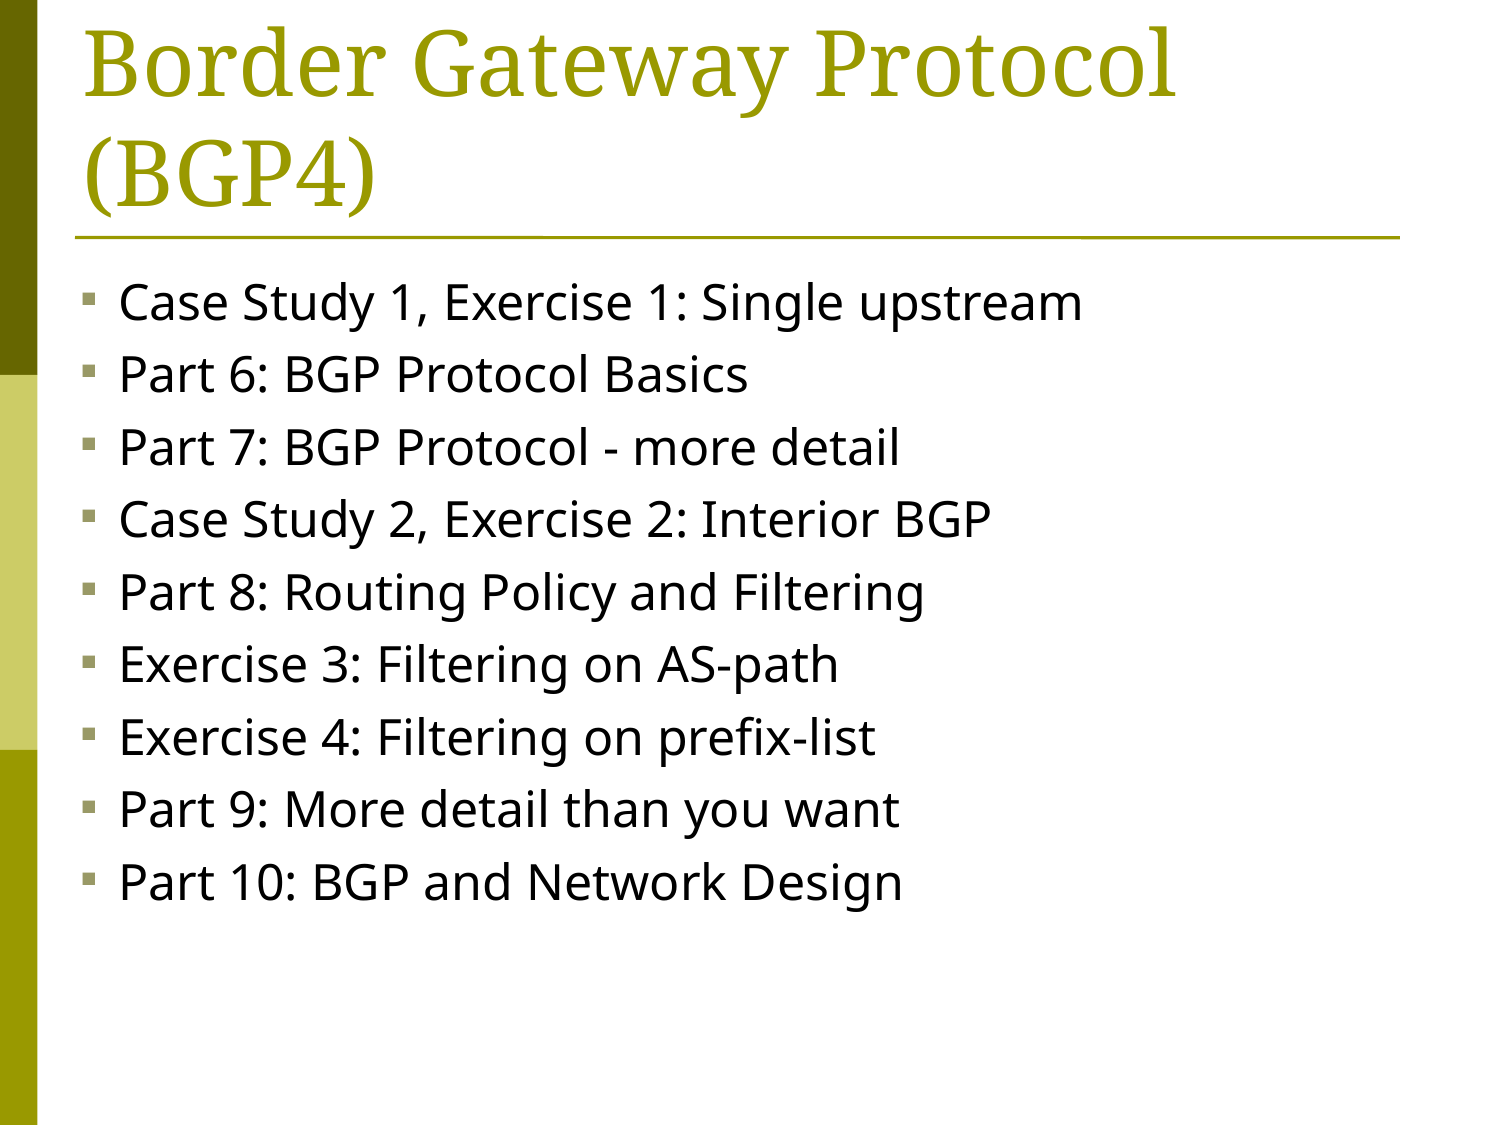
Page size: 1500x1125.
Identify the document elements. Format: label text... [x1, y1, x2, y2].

title Border Gateway Protocol (BGP4) [75, 0, 1425, 233]
subtitle Case Study 1, Exercise 1: Single upstream Part 6: BGP Protocol Basics Part 7: BGP Protocol - more detail Case Study 2, Exercise 2: Interior BGP Part 8: Routing Policy and Filtering Exercise 3: Filtering on AS-path Exercise 4: Filtering on prefix-list Part 9: More detail than you want Part 10: BGP and Network Design [75, 262, 1425, 1006]
